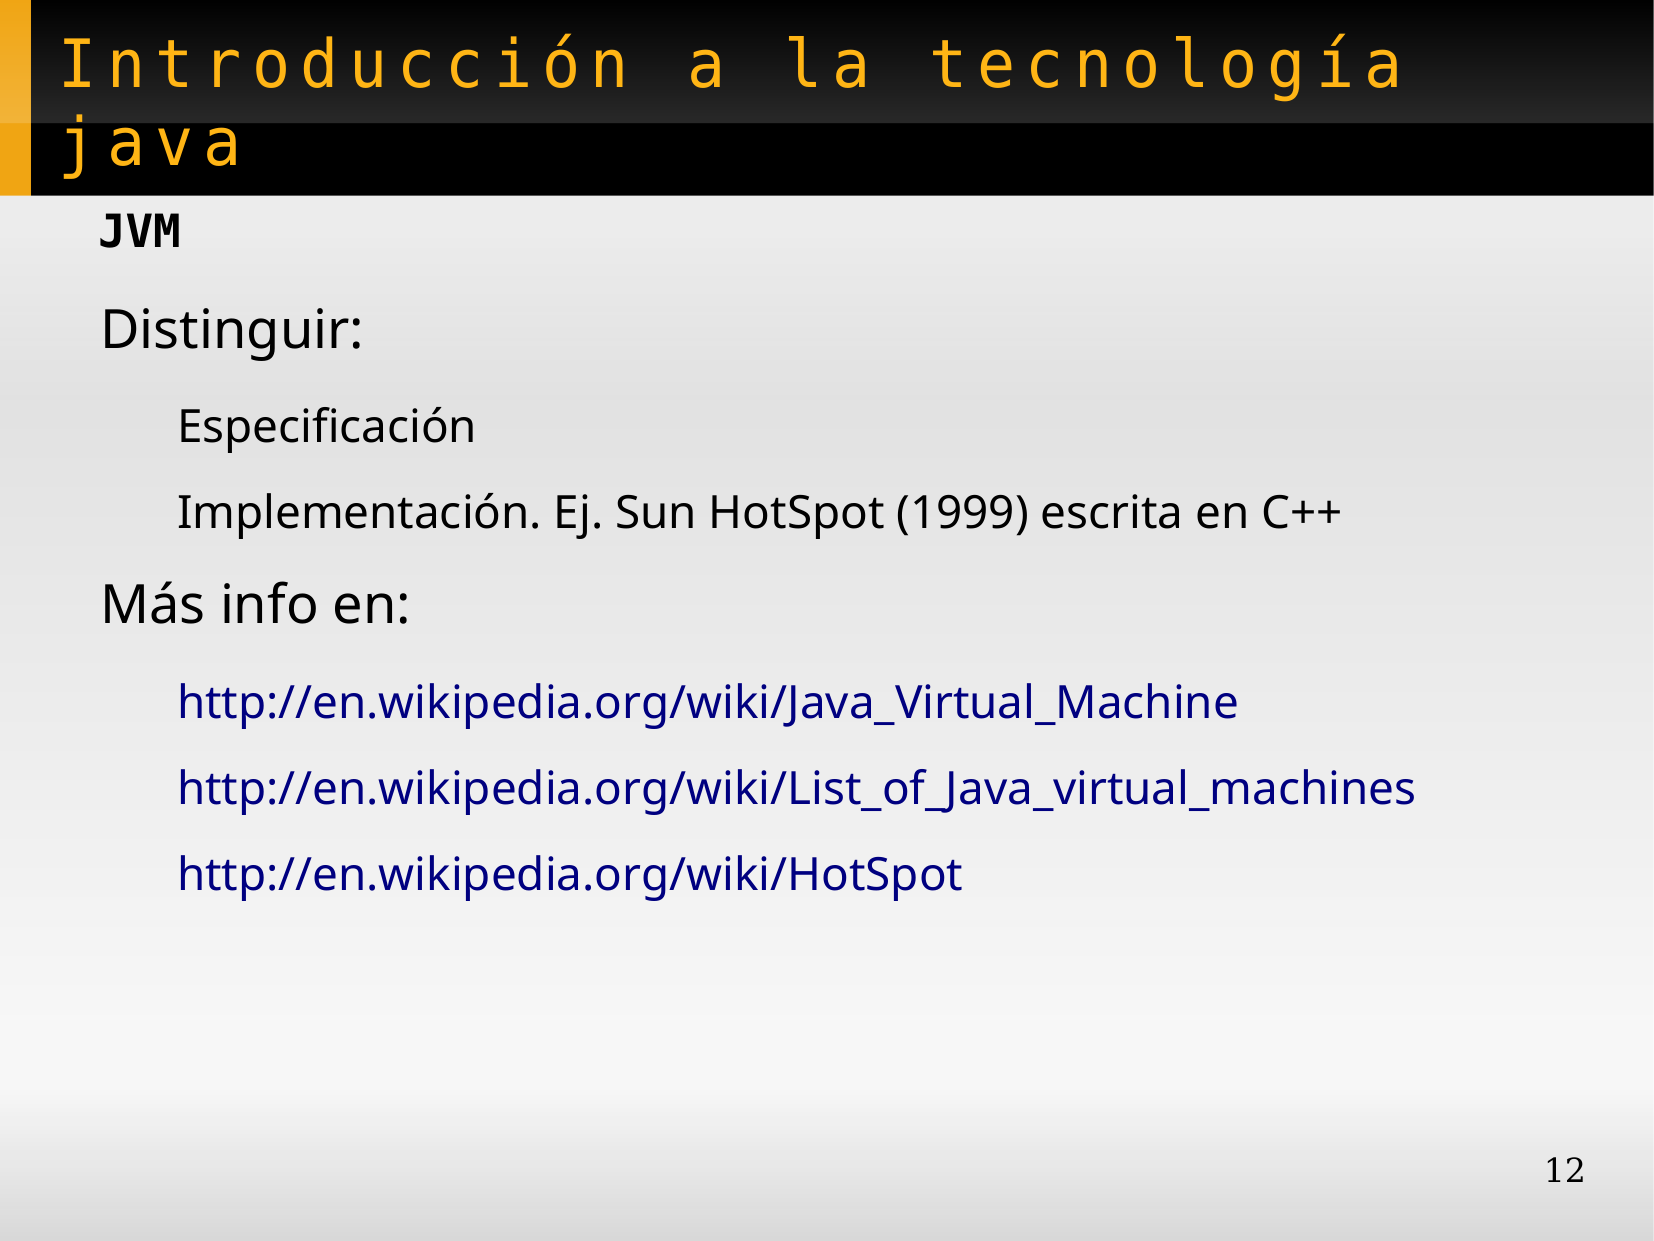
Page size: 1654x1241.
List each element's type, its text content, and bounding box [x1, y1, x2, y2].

title Introducción a la tecnología java [59, 25, 1595, 182]
text_box JVM [83, 197, 196, 266]
list Distinguir: Especificación Implementación. Ej. Sun HotSpot (1999) escrita en C++ Más info en: http://en.wikipedia.org/wiki/Java_Virtual_Machine http://en.wikipedia.org/wiki/List_of_Java_virtual_machines http://en.wikipedia.org/wiki/HotSpot [82, 290, 1571, 1109]
picture [0, 0, 1654, 1241]
